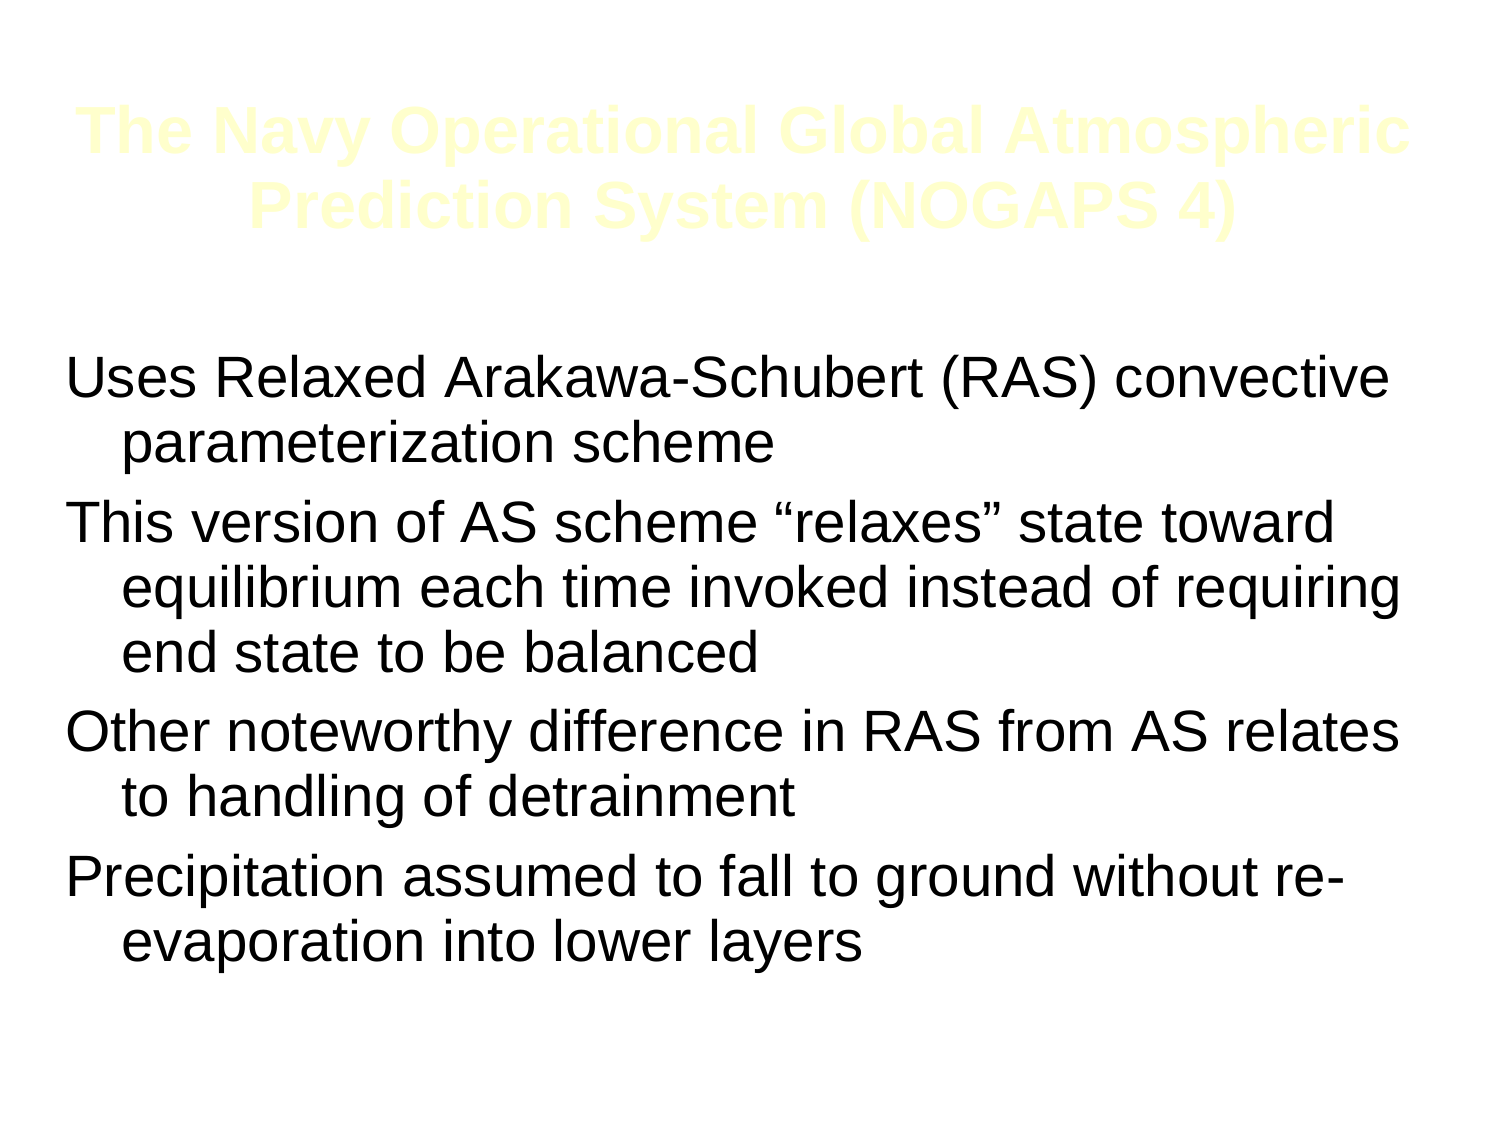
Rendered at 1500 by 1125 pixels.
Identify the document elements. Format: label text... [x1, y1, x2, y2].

title The Navy Operational Global Atmospheric Prediction System (NOGAPS 4) [49, 62, 1438, 250]
list Uses Relaxed Arakawa-Schubert (RAS) convective parameterization scheme This version of AS scheme “relaxes” state toward equilibrium each time invoked instead of requiring end state to be balanced Other noteworthy difference in RAS from AS relates to handling of detrainment Precipitation assumed to fall to ground without re-evaporation into lower layers [49, 337, 1438, 1027]
